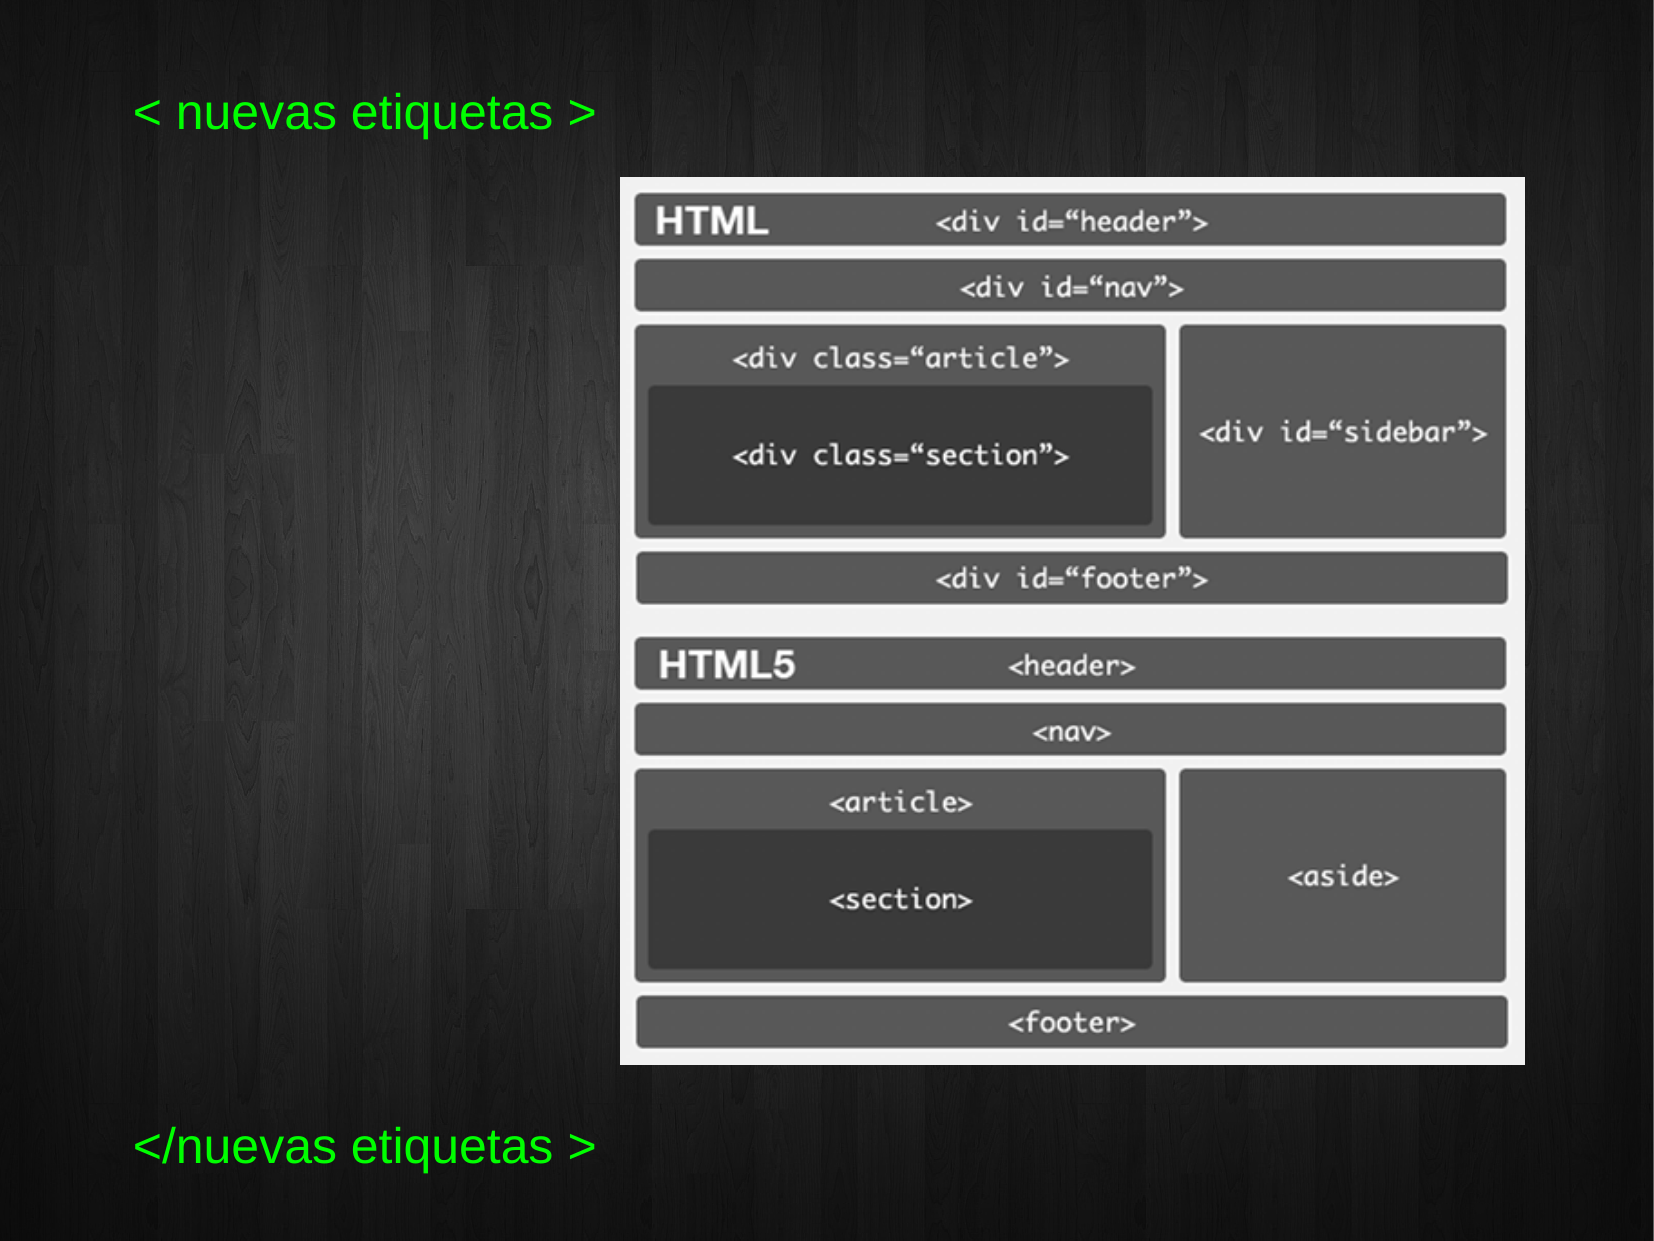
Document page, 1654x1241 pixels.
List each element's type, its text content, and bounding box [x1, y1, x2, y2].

picture [0, 0, 1654, 1241]
text_box </nuevas etiquetas > [118, 1110, 1300, 1182]
text_box < nuevas etiquetas > [118, 77, 1300, 148]
